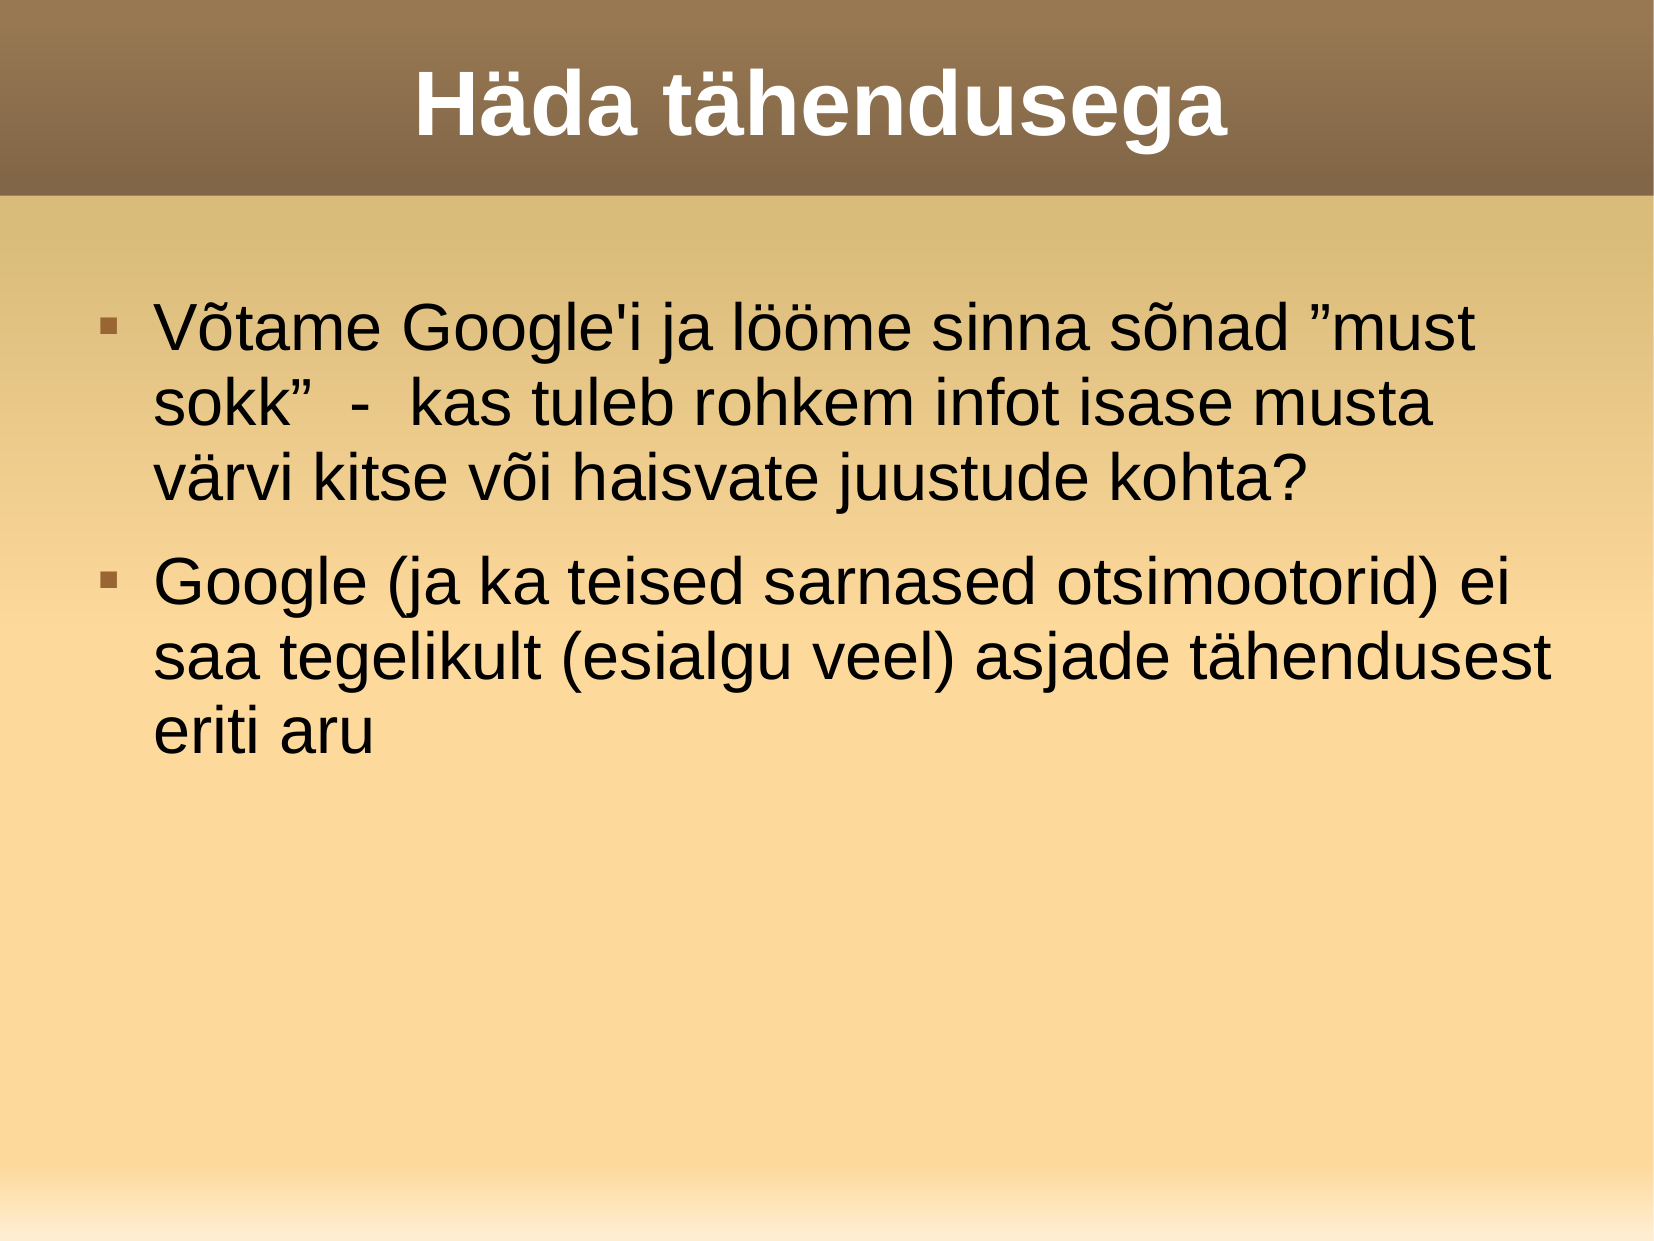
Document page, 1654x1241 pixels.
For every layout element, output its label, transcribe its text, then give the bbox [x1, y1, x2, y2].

picture [0, 0, 1654, 1241]
title Häda tähendusega [76, 7, 1565, 200]
list Võtame Google'i ja lööme sinna sõnad ”must sokk” - kas tuleb rohkem infot isase musta värvi kitse või haisvate juustude kohta? Google (ja ka teised sarnased otsimootorid) ei saa tegelikult (esialgu veel) asjade tähendusest eriti aru [82, 290, 1571, 1094]
